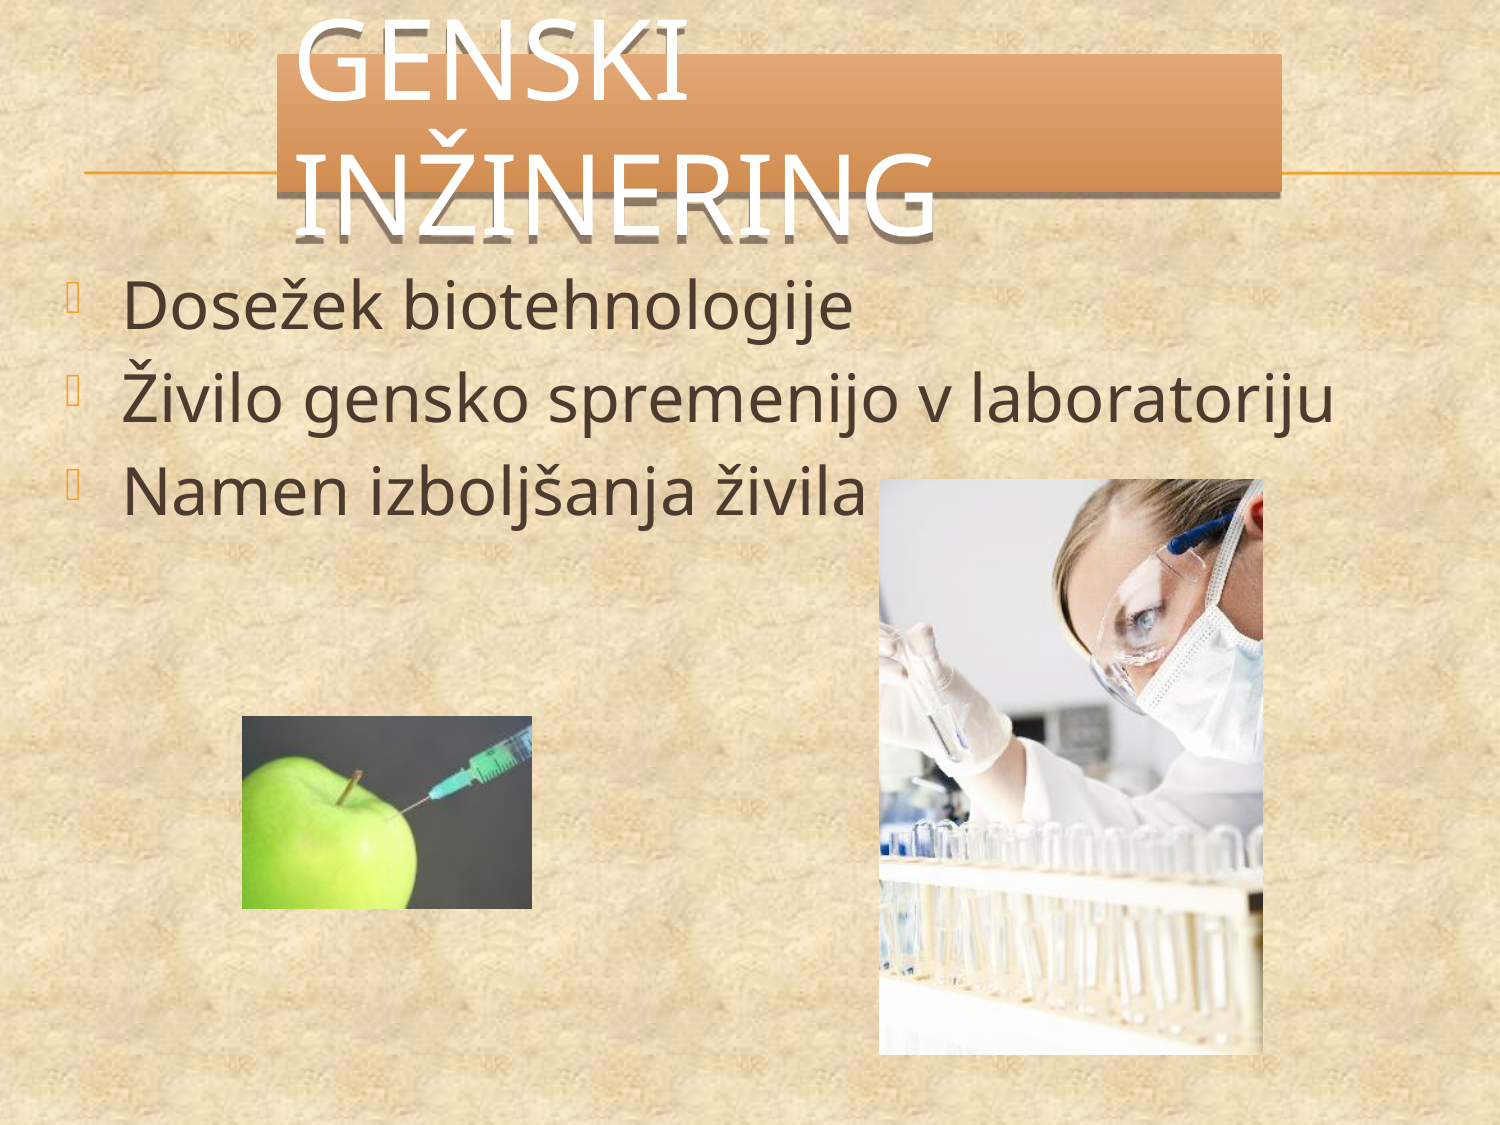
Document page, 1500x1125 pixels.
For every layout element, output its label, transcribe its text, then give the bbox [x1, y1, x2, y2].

title Genski inžinering [277, 54, 1282, 192]
picture [571, 201, 582, 218]
picture [827, 201, 839, 220]
picture [0, 0, 1500, 1125]
picture [878, 201, 922, 227]
list Dosežek biotehnologije Živilo gensko spremenijo v laboratoriju Namen izboljšanja živila [50, 254, 1475, 998]
picture [383, 201, 393, 217]
